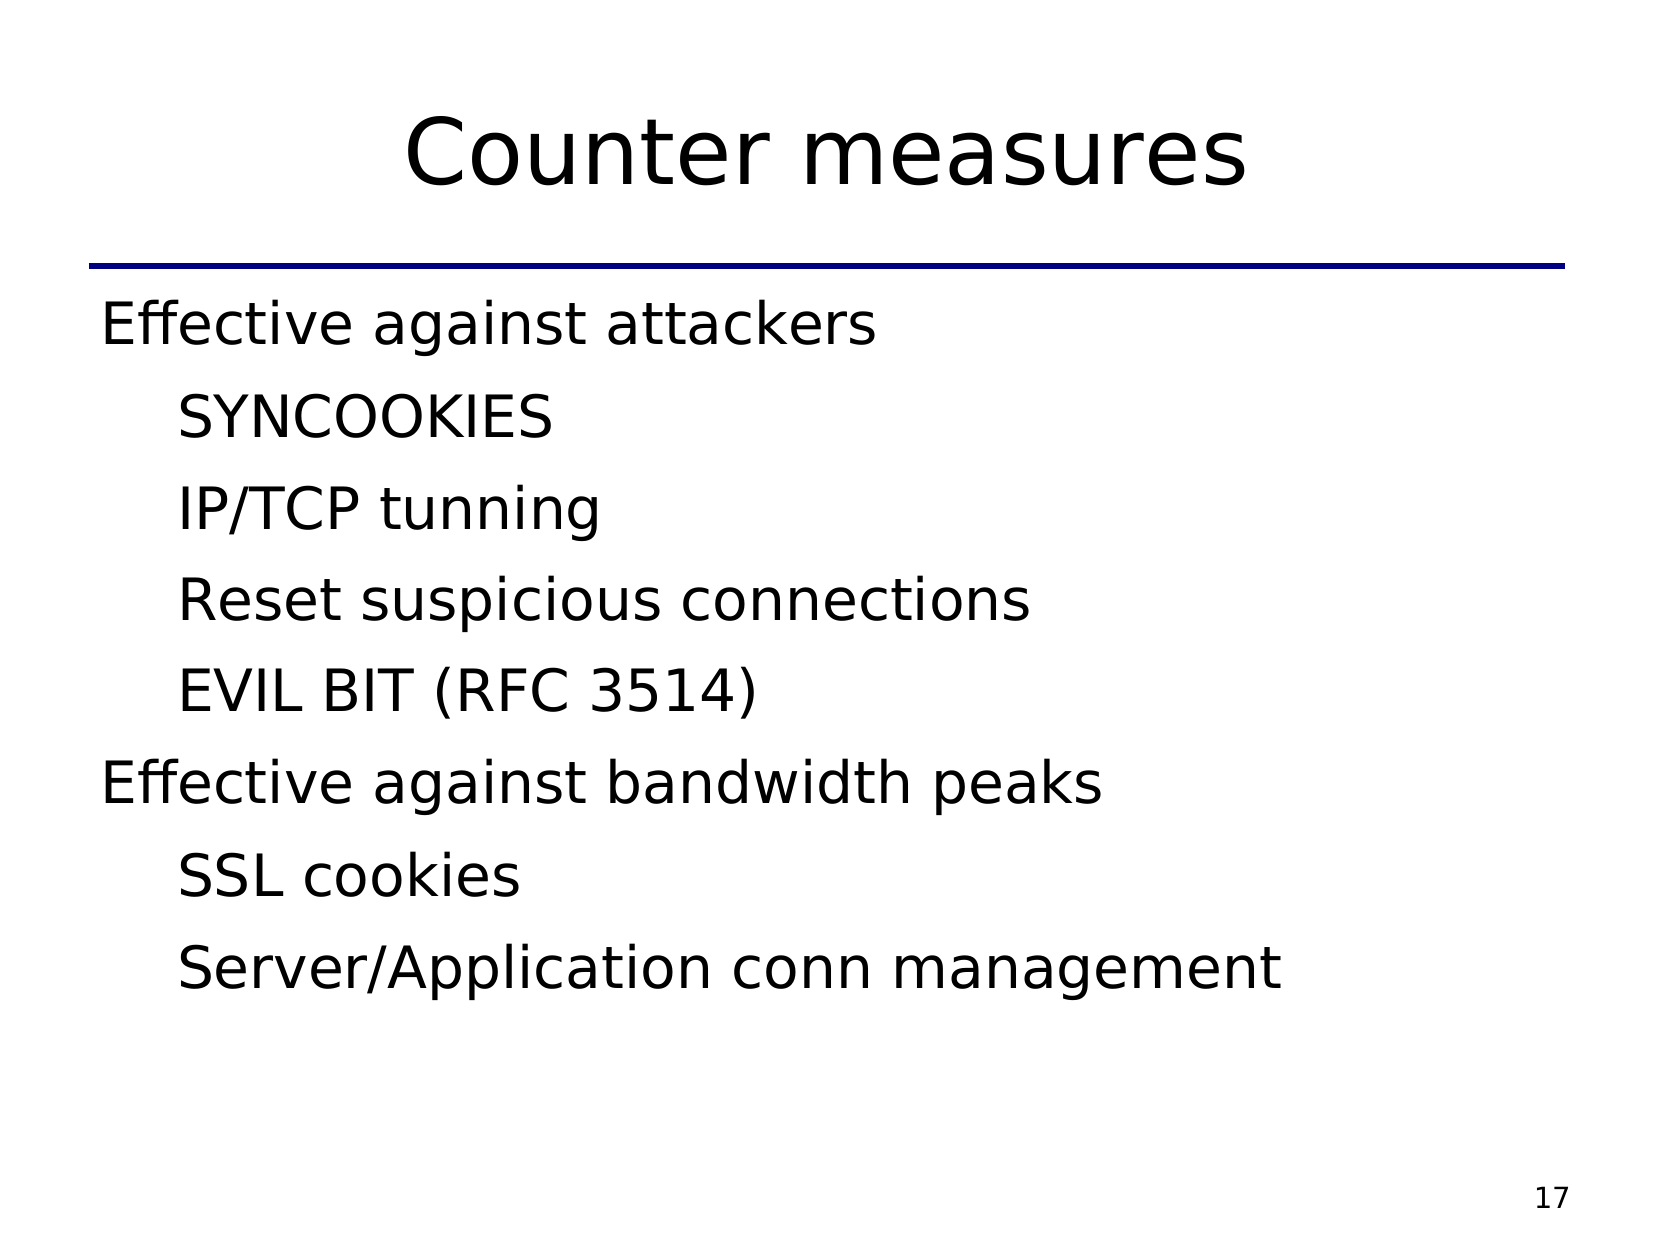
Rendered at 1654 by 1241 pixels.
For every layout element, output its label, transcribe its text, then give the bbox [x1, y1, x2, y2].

list Effective against attackers SYNCOOKIES IP/TCP tunning Reset suspicious connections EVIL BIT (RFC 3514) Effective against bandwidth peaks SSL cookies Server/Application conn management [82, 290, 1571, 1094]
title Counter measures [82, 49, 1571, 257]
